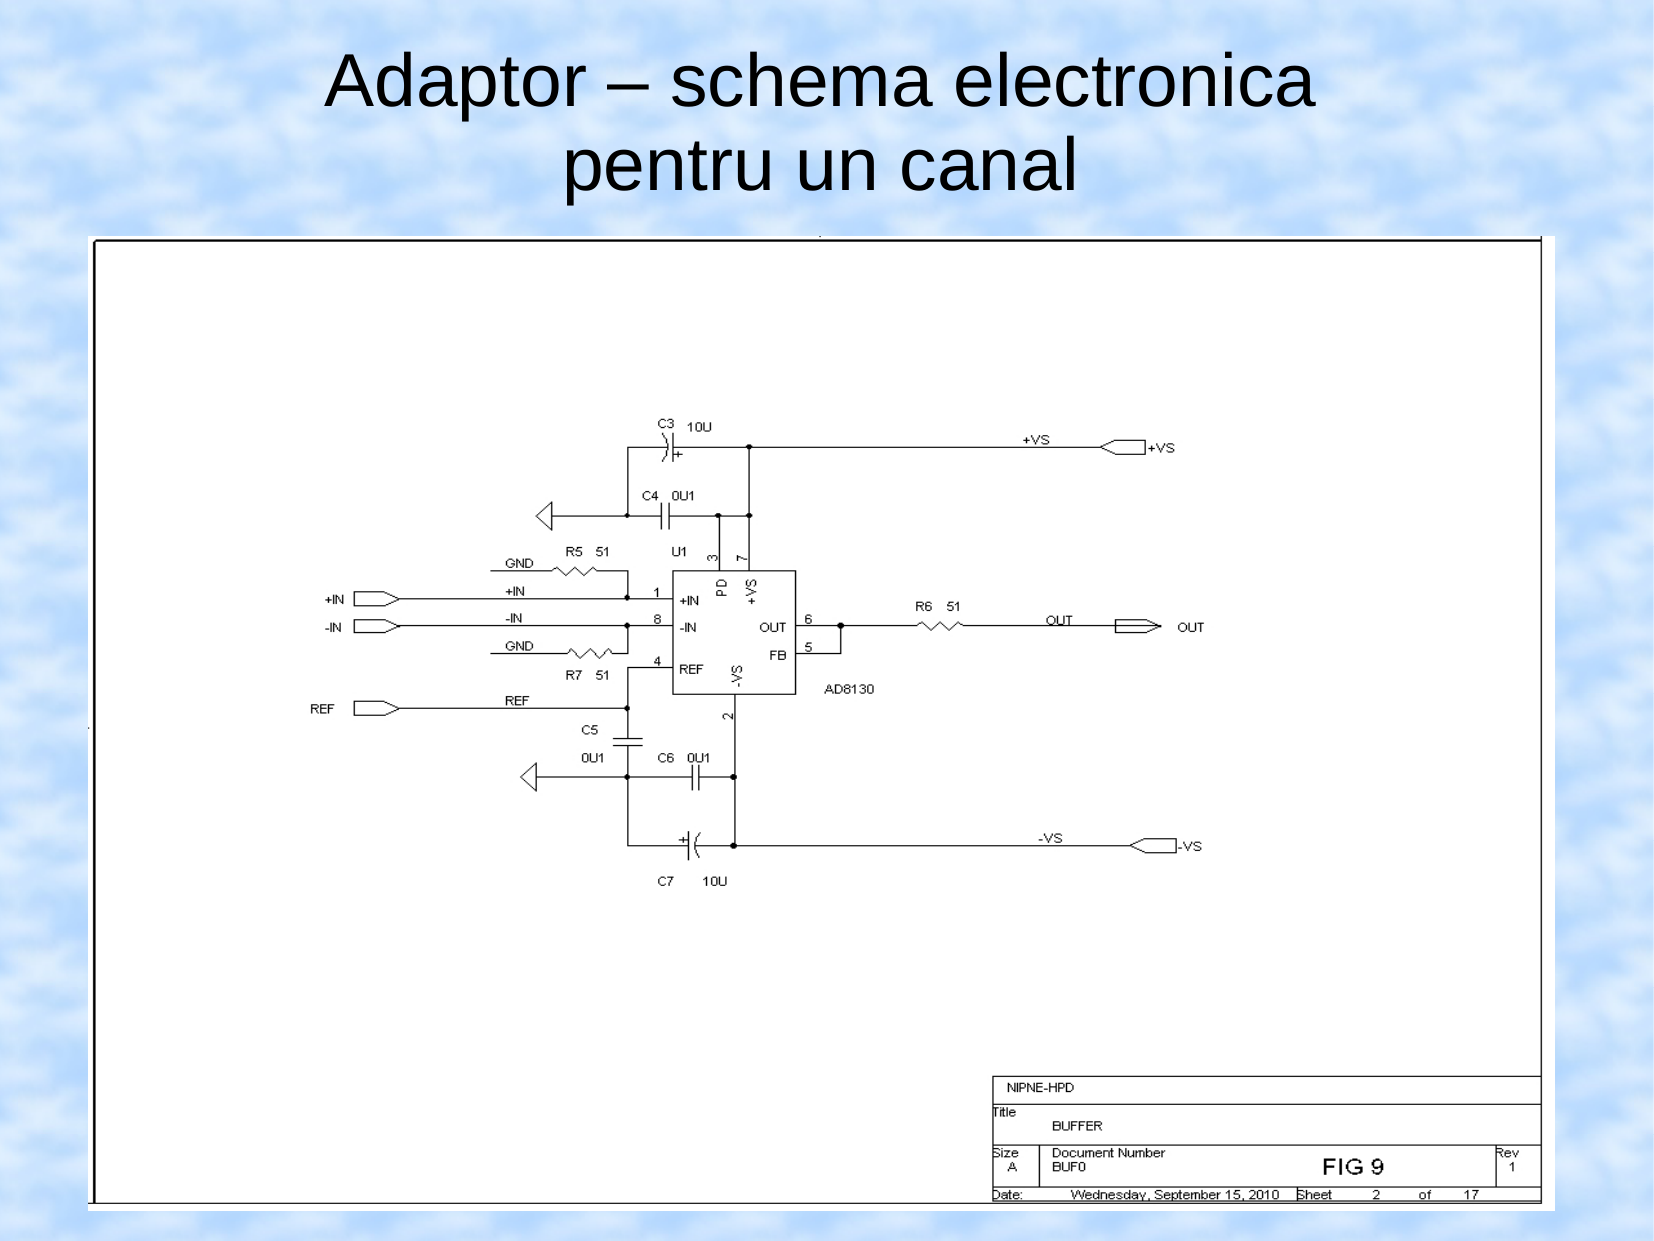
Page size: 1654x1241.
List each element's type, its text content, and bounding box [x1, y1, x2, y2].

picture [0, 0, 1654, 1241]
title Adaptor – schema electronica pentru un canal [76, 38, 1565, 207]
